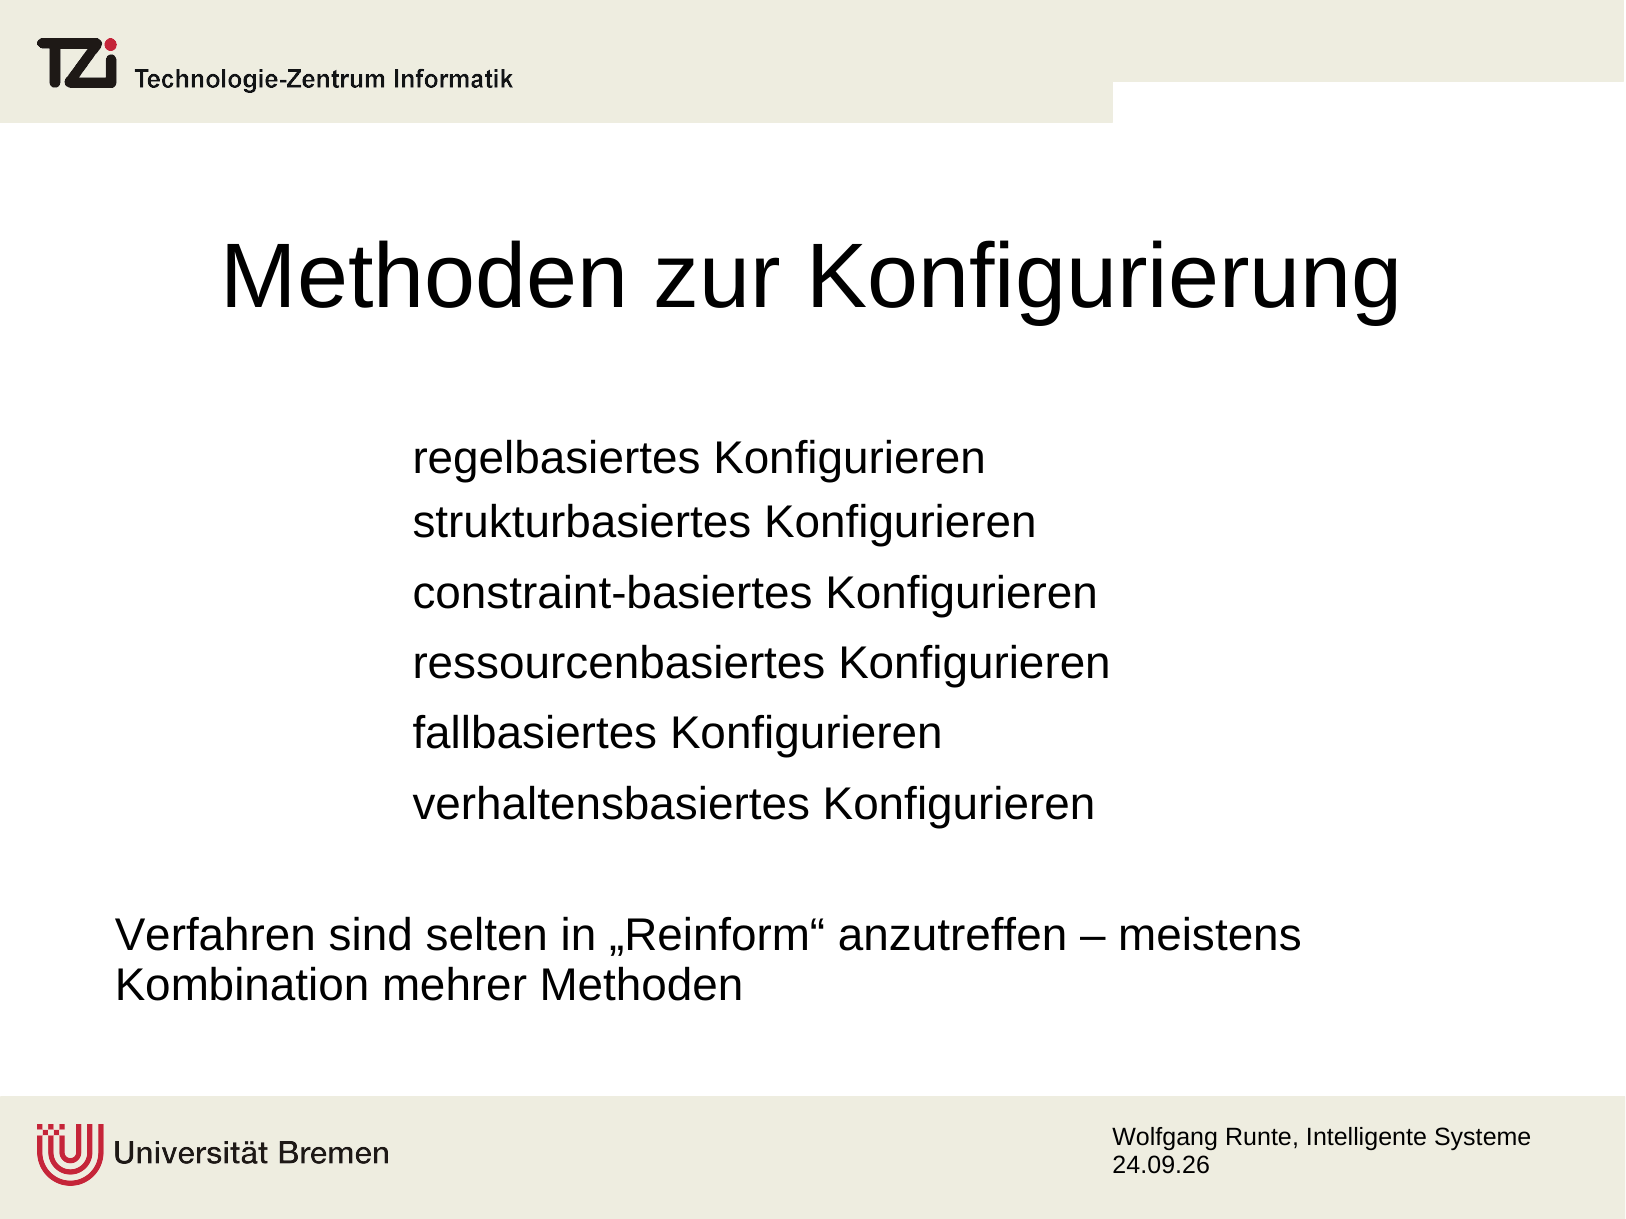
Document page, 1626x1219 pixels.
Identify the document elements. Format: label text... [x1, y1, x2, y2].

title Methoden zur Konfigurierung [112, 162, 1513, 393]
list regelbasiertes Konfigurieren strukturbasiertes Konfigurieren constraint-basiertes Konfigurieren ressourcenbasiertes Konfigurieren fallbasiertes Konfigurieren verhaltensbasiertes Konfigurieren Verfahren sind selten in „Reinform“ anzutreffen – meistens Kombination mehrer Methoden [112, 433, 1513, 1097]
picture [37, 1124, 388, 1186]
picture [37, 38, 513, 93]
